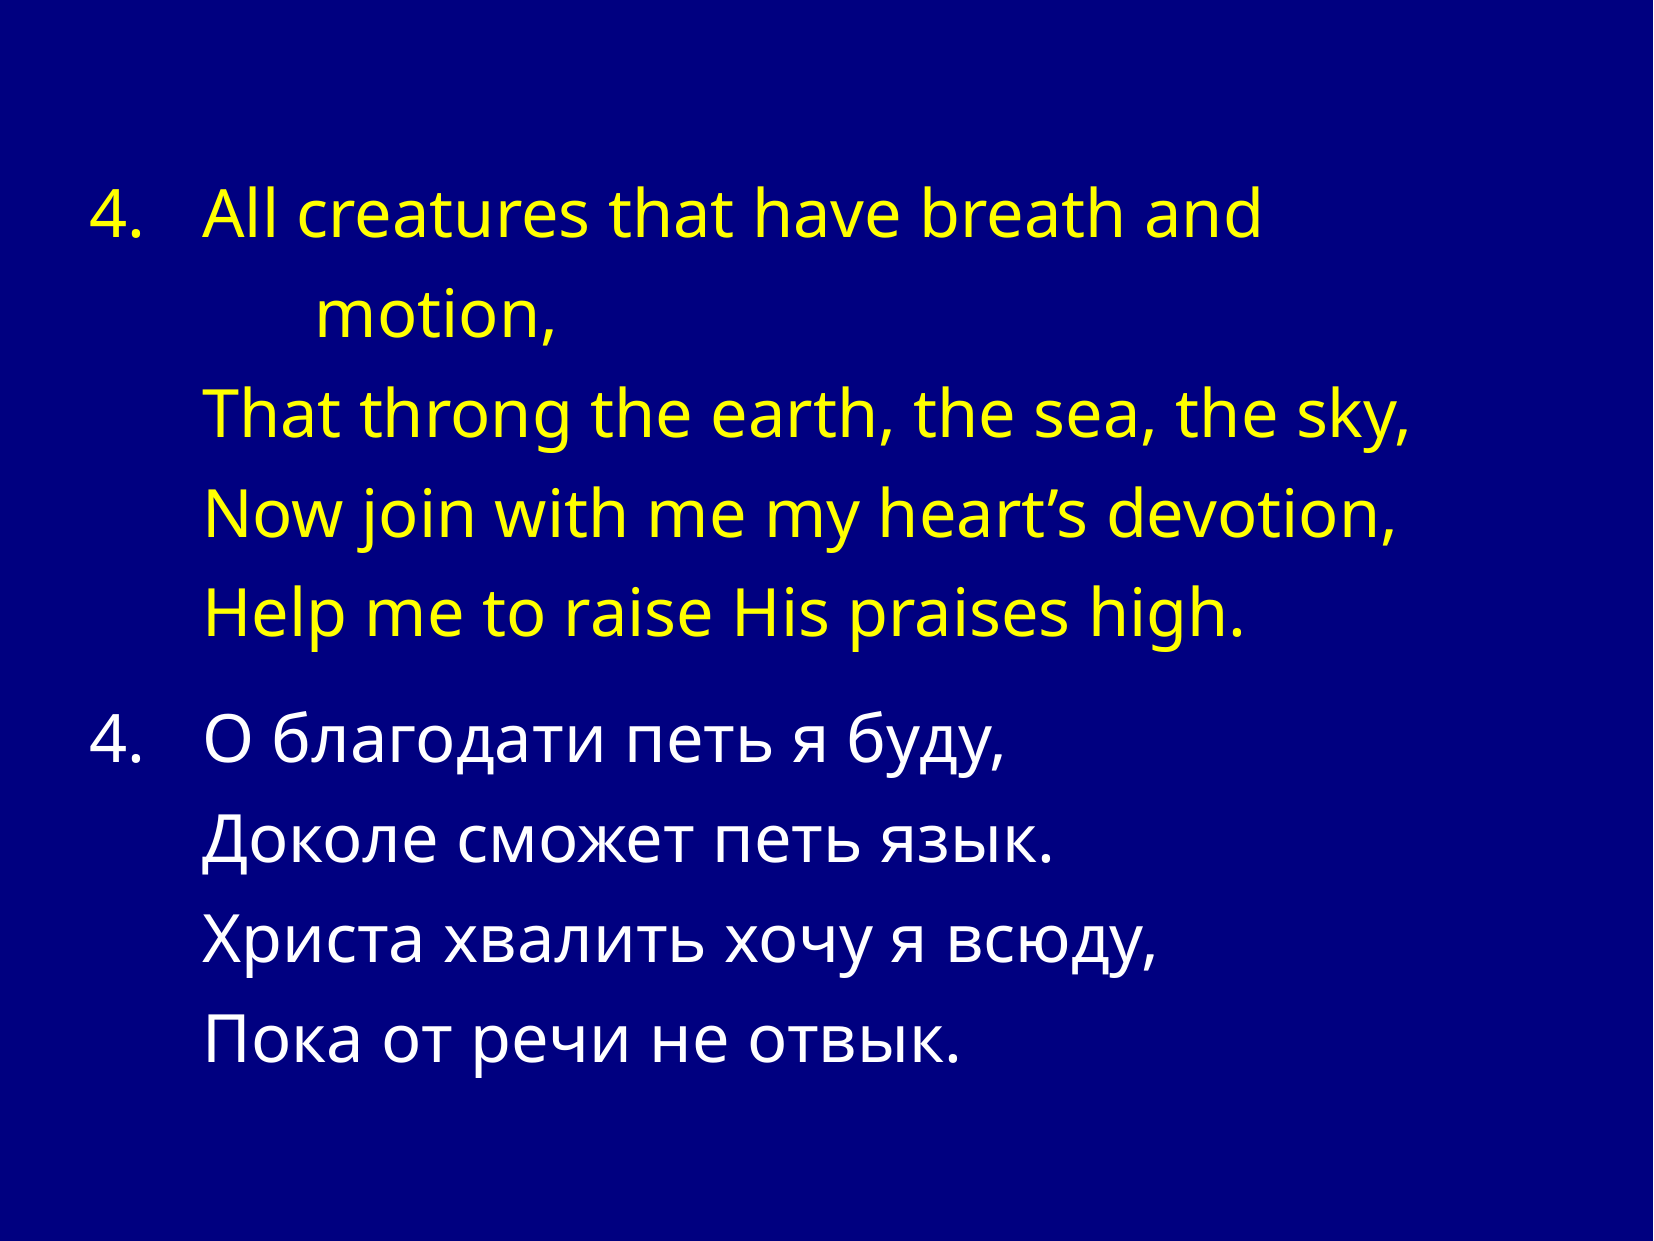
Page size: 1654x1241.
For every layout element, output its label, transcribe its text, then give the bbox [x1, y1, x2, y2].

text_box 4. О благодати петь я буду, Доколе сможет петь язык. Христа хвалить хочу я всюду, Пока от речи не отвык. [75, 675, 1576, 1163]
text_box 4. All creatures that have breath and motion, That throng the earth, the sea, the sky, Now join with me my heart’s devotion, Help me to raise His praises high. [75, 150, 1576, 638]
